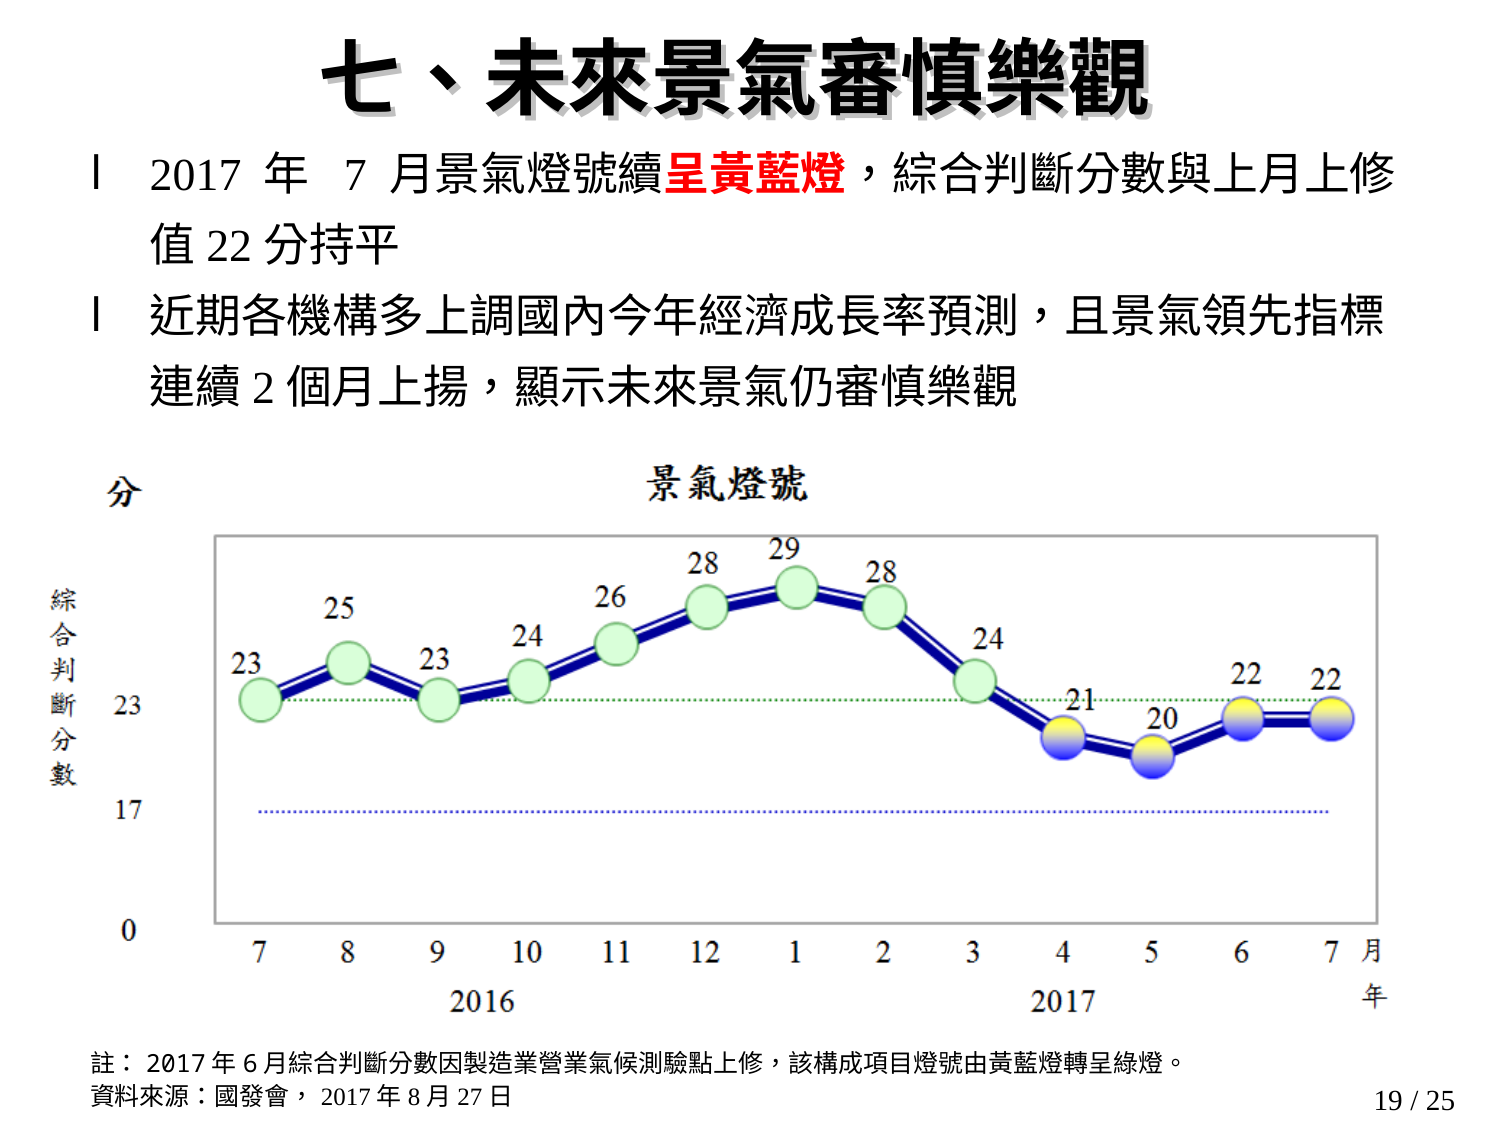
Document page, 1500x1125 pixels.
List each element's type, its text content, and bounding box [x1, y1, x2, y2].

picture [11, 436, 1483, 1031]
text_box 註：2017年6月綜合判斷分數因製造業營業氣候測驗點上修，該構成項目燈號由黃藍燈轉呈綠燈。 資料來源：國發會，2017年8月27日 [74, 1038, 1444, 1118]
text_box 2017 年 7 月景氣燈號續呈黃藍燈，綜合判斷分數與上月上修 值22分持平 近期各機構多上調國內今年經濟成長率預測，且景氣領先指標 連續2個月上揚，顯示未來景氣仍審慎樂觀 [45, 141, 1450, 436]
title 七、未來景氣審慎樂觀 [0, 34, 1500, 126]
